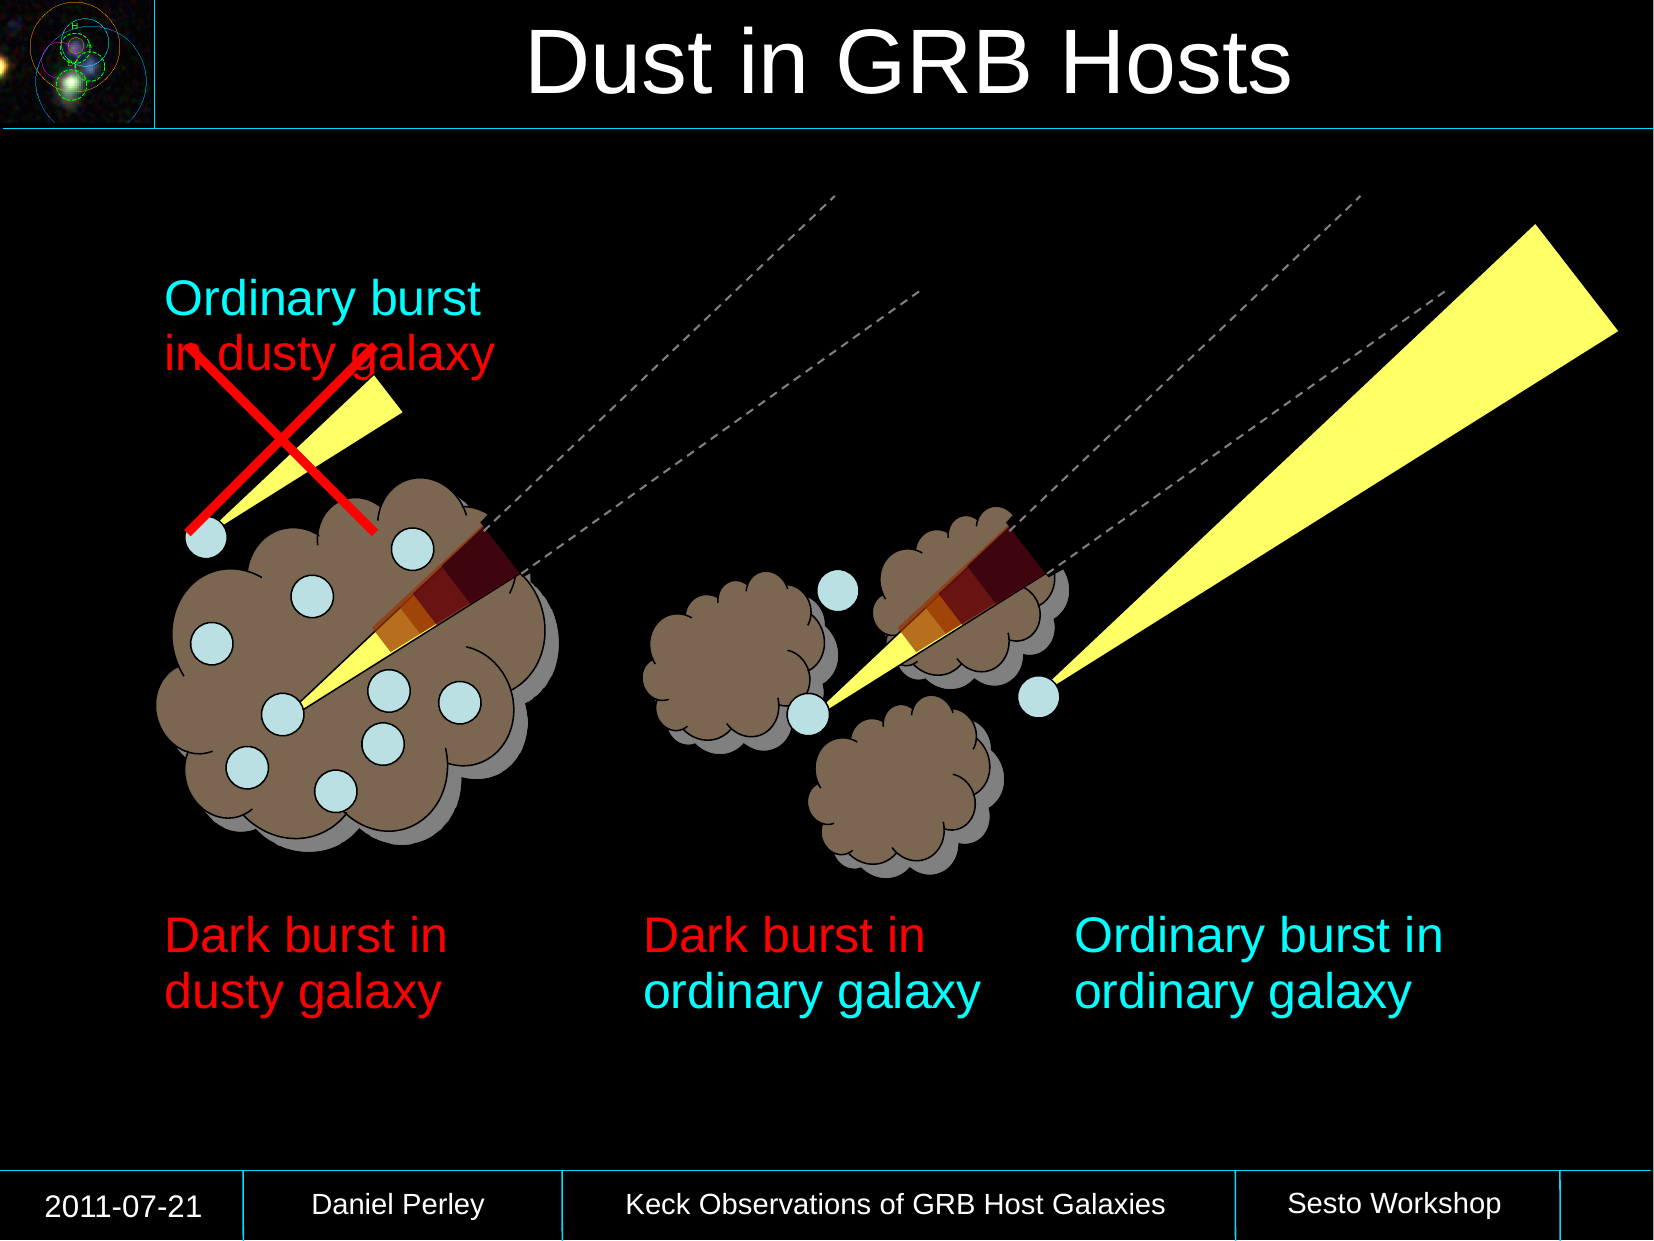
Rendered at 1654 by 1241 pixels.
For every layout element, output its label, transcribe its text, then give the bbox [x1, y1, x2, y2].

text_box [816, 569, 860, 612]
text_box [155, 209, 901, 839]
text_box Ordinary burst in ordinary galaxy [1059, 900, 1504, 1027]
text_box Ordinary burst in dusty galaxy [150, 262, 526, 389]
text_box [296, 373, 404, 468]
text_box [807, 695, 990, 865]
text_box Dark burst in dusty galaxy [150, 900, 526, 1027]
text_box Dark burst in ordinary galaxy [628, 900, 1004, 1027]
text_box [642, 209, 1620, 741]
title Dust in GRB Hosts [165, 10, 1654, 114]
text_box [184, 454, 308, 559]
picture [0, 0, 151, 123]
